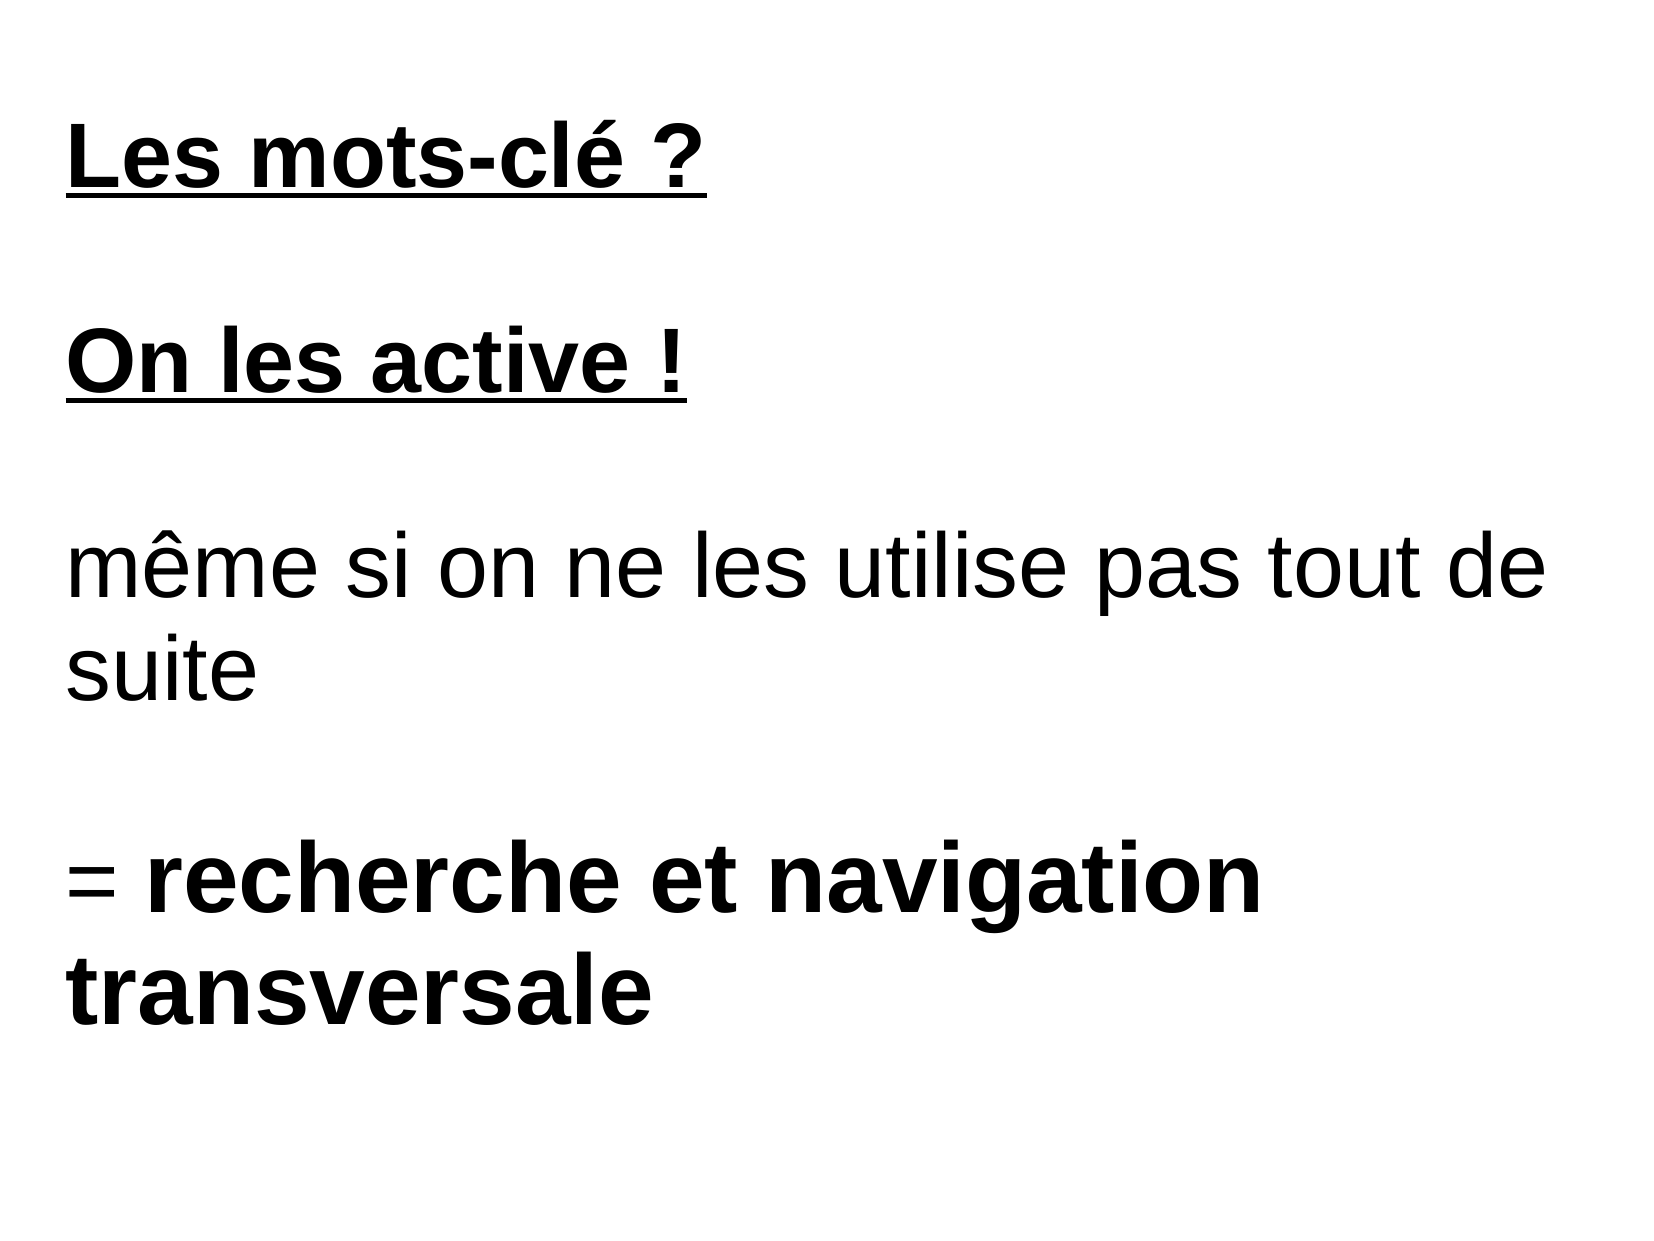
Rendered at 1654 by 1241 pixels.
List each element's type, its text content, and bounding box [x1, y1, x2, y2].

text_box Les mots-clé ? On les active ! même si on ne les utilise pas tout de suite = recherche et navigation transversale [50, 97, 1577, 1156]
